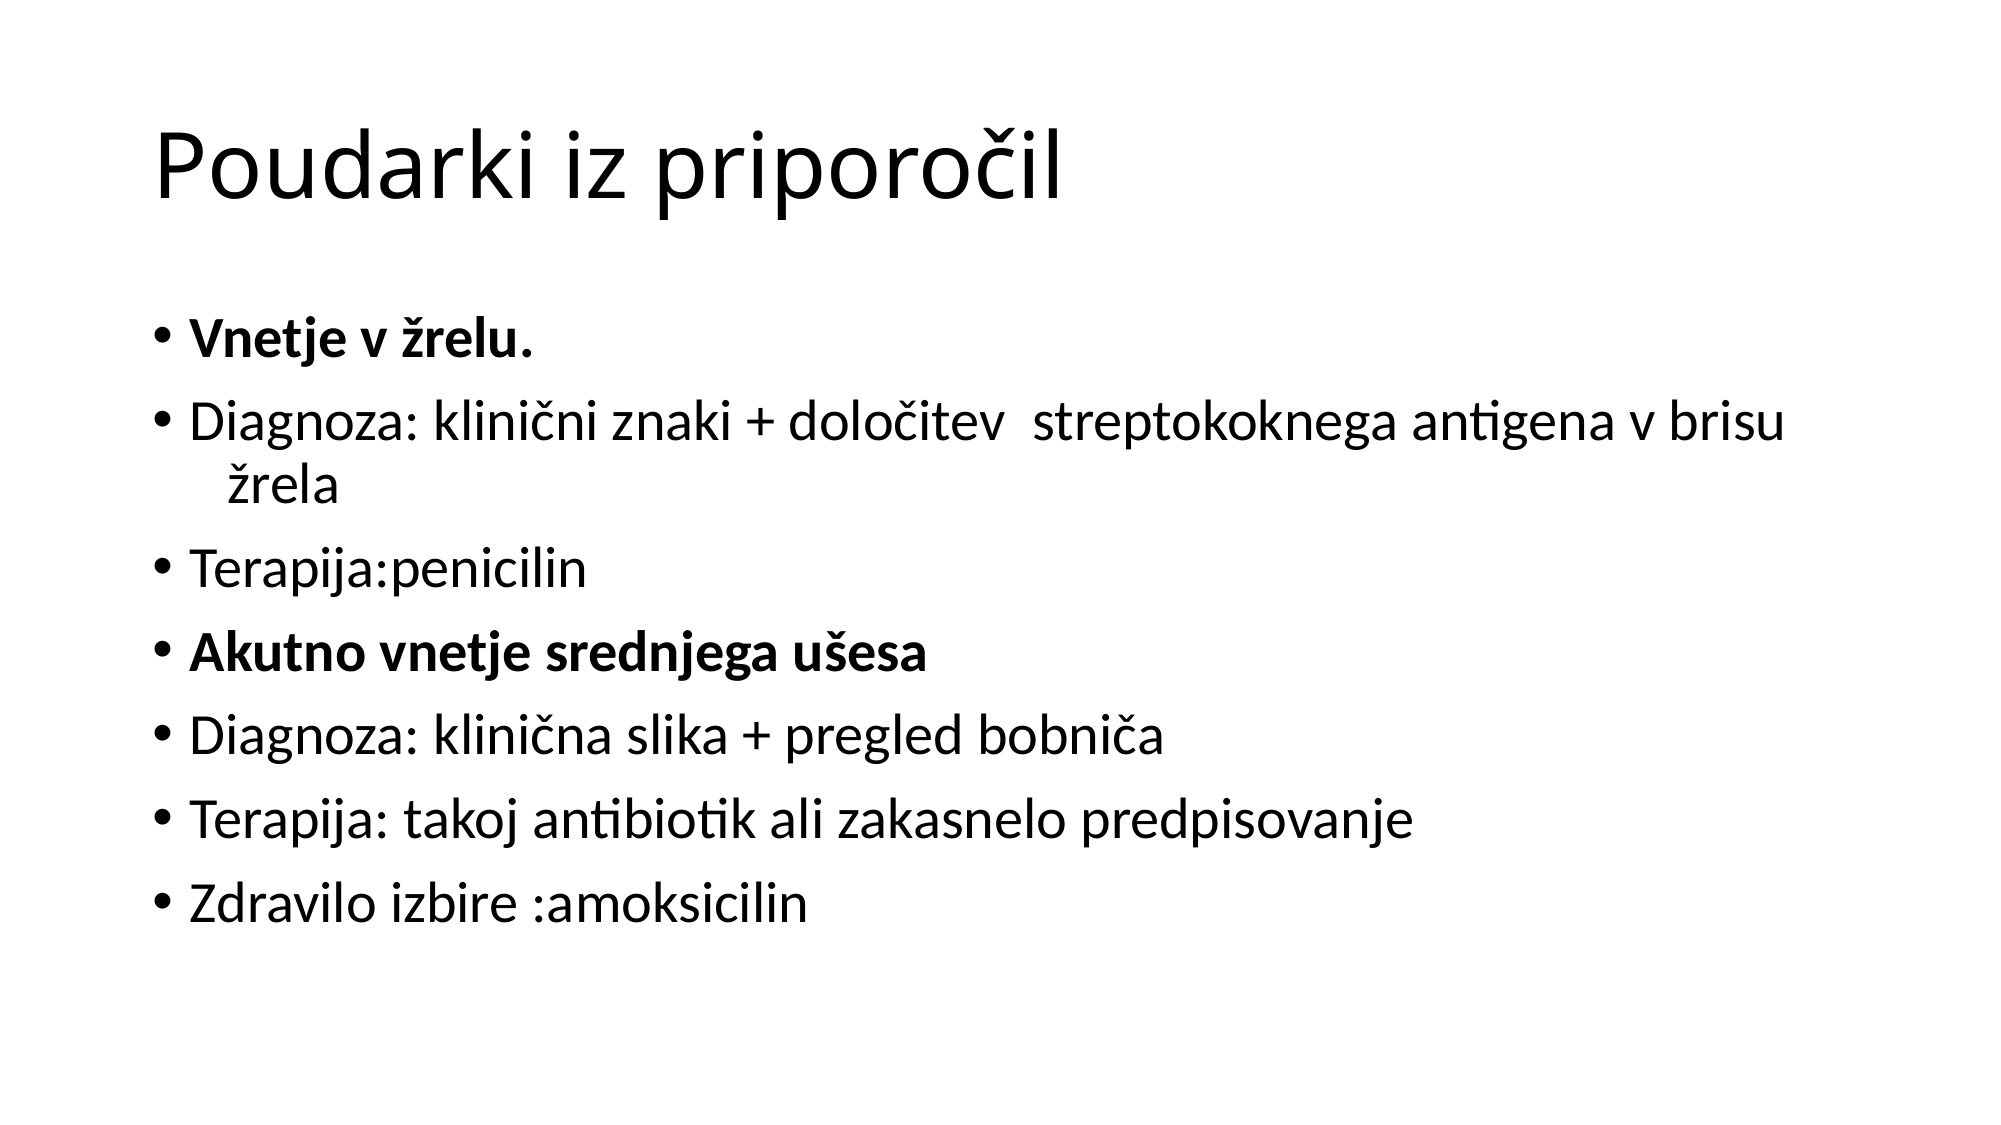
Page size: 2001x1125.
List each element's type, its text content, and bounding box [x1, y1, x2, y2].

title Poudarki iz priporočil [137, 59, 1863, 278]
list Vnetje v žrelu. Diagnoza: klinični znaki + določitev streptokoknega antigena v brisu žrela Terapija:penicilin Akutno vnetje srednjega ušesa Diagnoza: klinična slika + pregled bobniča Terapija: takoj antibiotik ali zakasnelo predpisovanje Zdravilo izbire :amoksicilin [137, 299, 1863, 1014]
